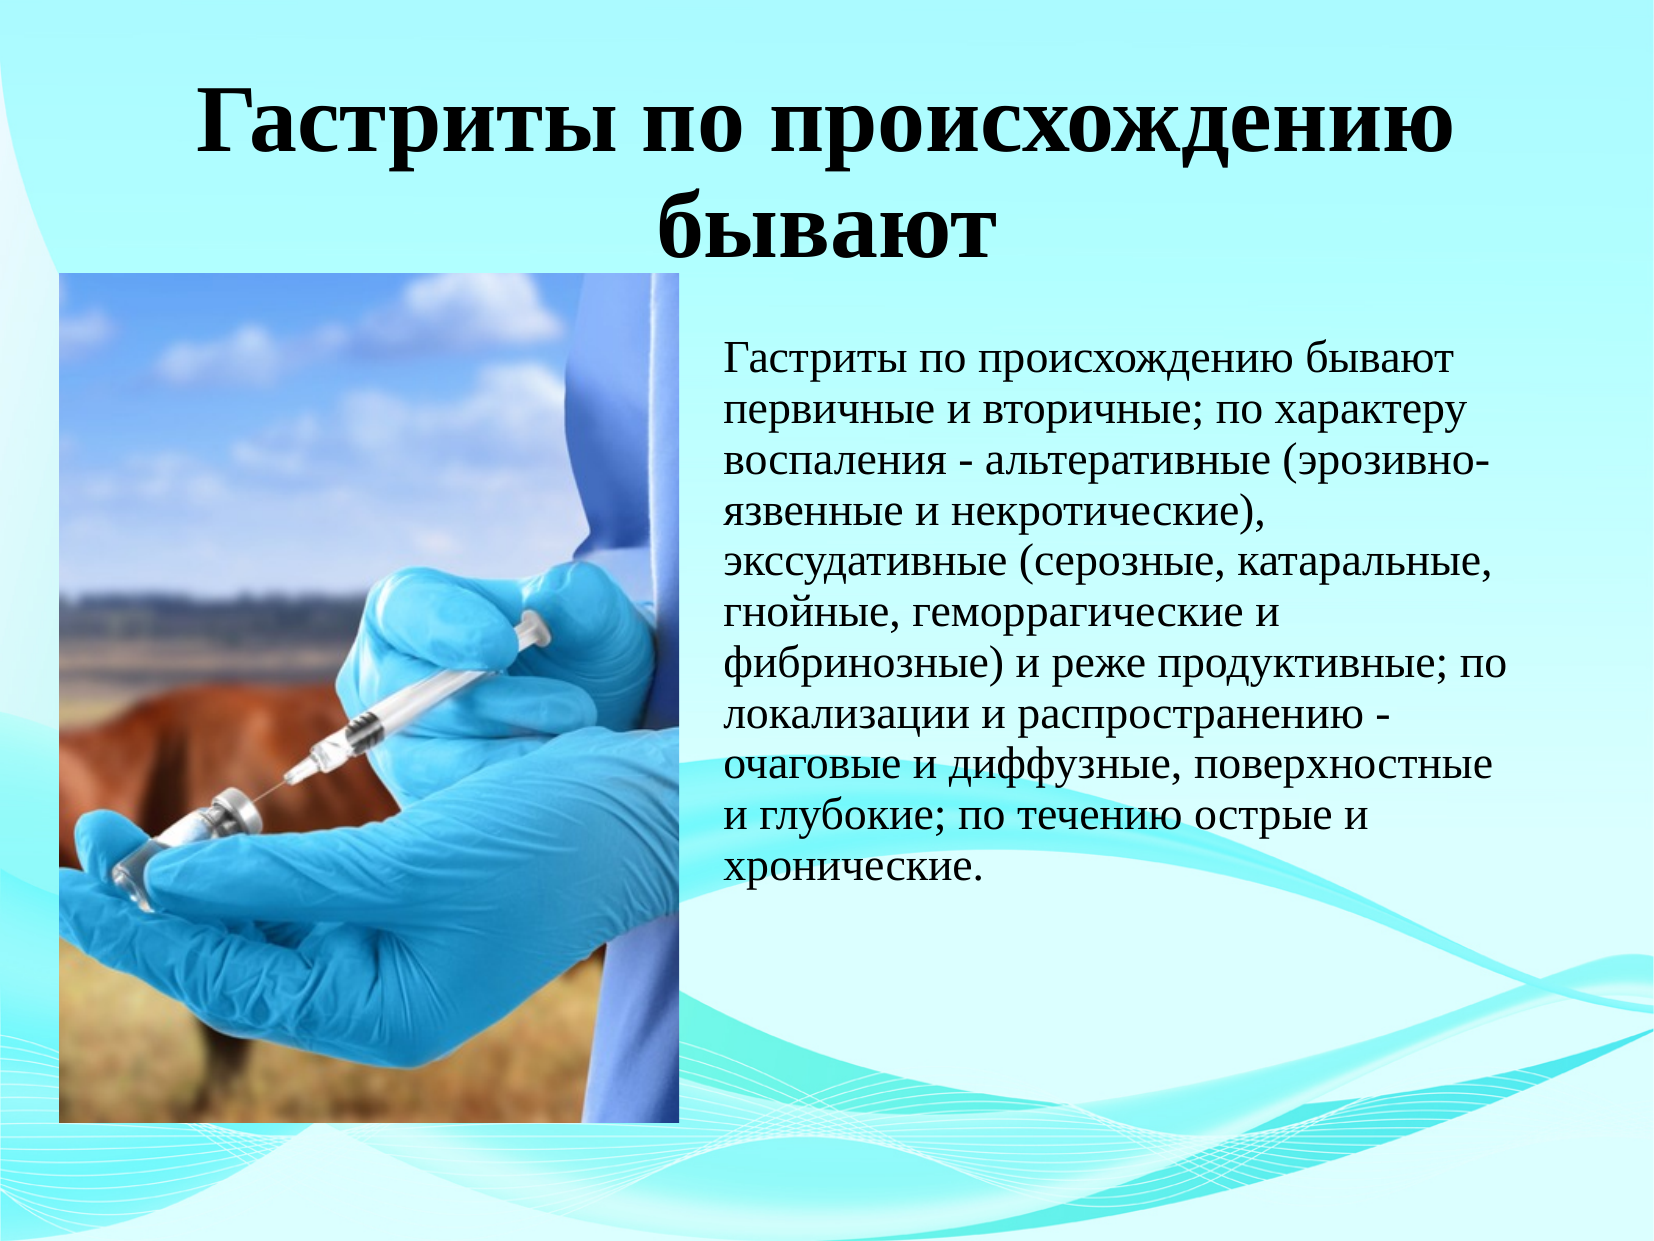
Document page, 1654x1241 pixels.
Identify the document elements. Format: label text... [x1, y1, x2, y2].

text_box [59, 273, 680, 1123]
picture [0, 0, 1654, 1241]
text_box Гастриты по происхождению бывают [88, 59, 1565, 286]
text_box Гастриты по происхождению бывают первичные и вторичные; по характеру воспаления - альтеративные (эрозивно-язвенные и некротические), экссудативные (серозные, катаральные, гнойные, геморрагические и фибринозные) и реже продуктивные; по локализации и распространению - очаговые и диффузные, поверхностные и глубокие; по течению острые и хронические. [708, 324, 1536, 975]
